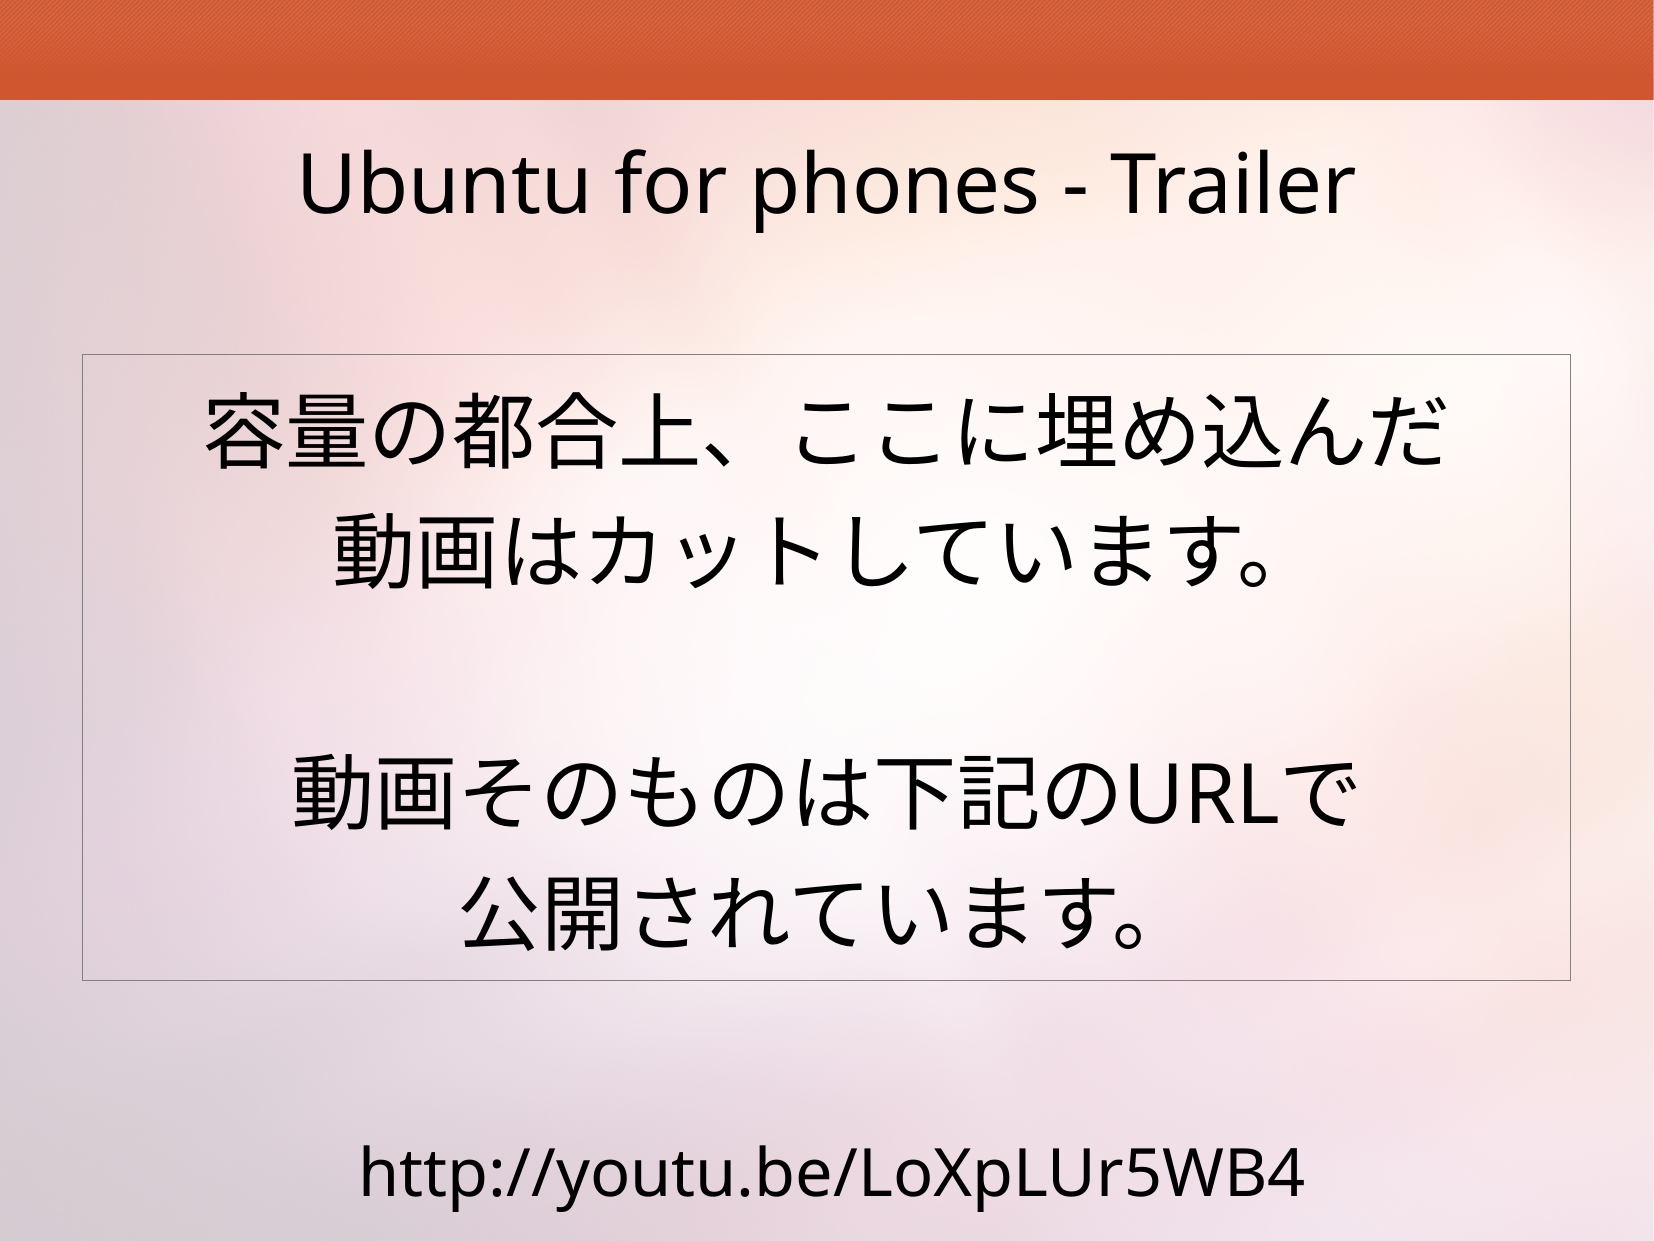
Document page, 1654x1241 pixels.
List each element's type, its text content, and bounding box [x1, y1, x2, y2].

title Ubuntu for phones - Trailer [82, 112, 1571, 251]
title 容量の都合上、ここに埋め込んだ 動画はカットしています。 動画そのものは下記のURLで 公開されています。 [82, 354, 1571, 981]
title http://youtu.be/LoXpLUr5WB4 [88, 1101, 1577, 1241]
picture [0, 0, 1654, 1241]
